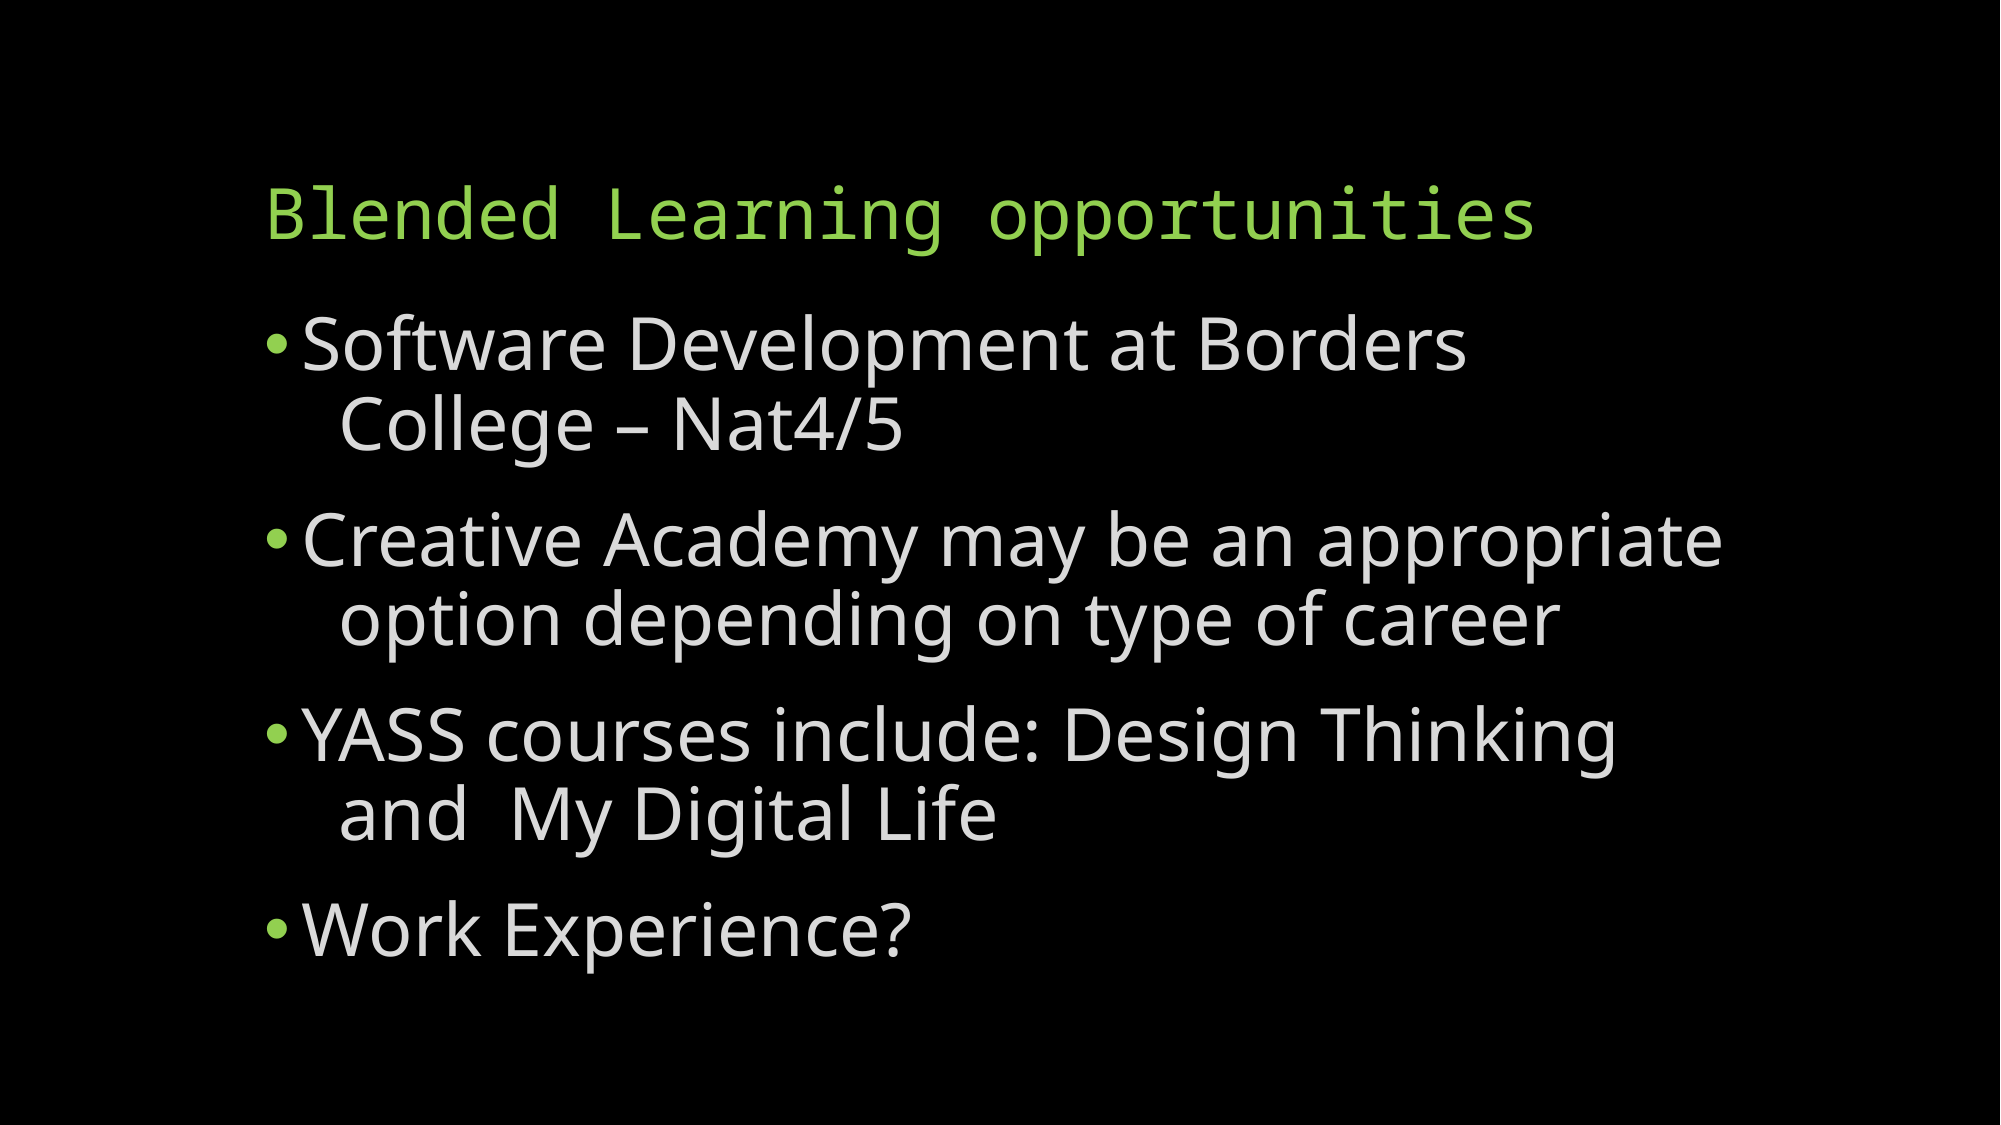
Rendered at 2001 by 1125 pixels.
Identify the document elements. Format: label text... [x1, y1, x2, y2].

title Blended Learning opportunities [249, 75, 1750, 263]
list Software Development at Borders College – Nat4/5 Creative Academy may be an appropriate option depending on type of career YASS courses include: Design Thinking and My Digital Life Work Experience? [249, 299, 1750, 1000]
